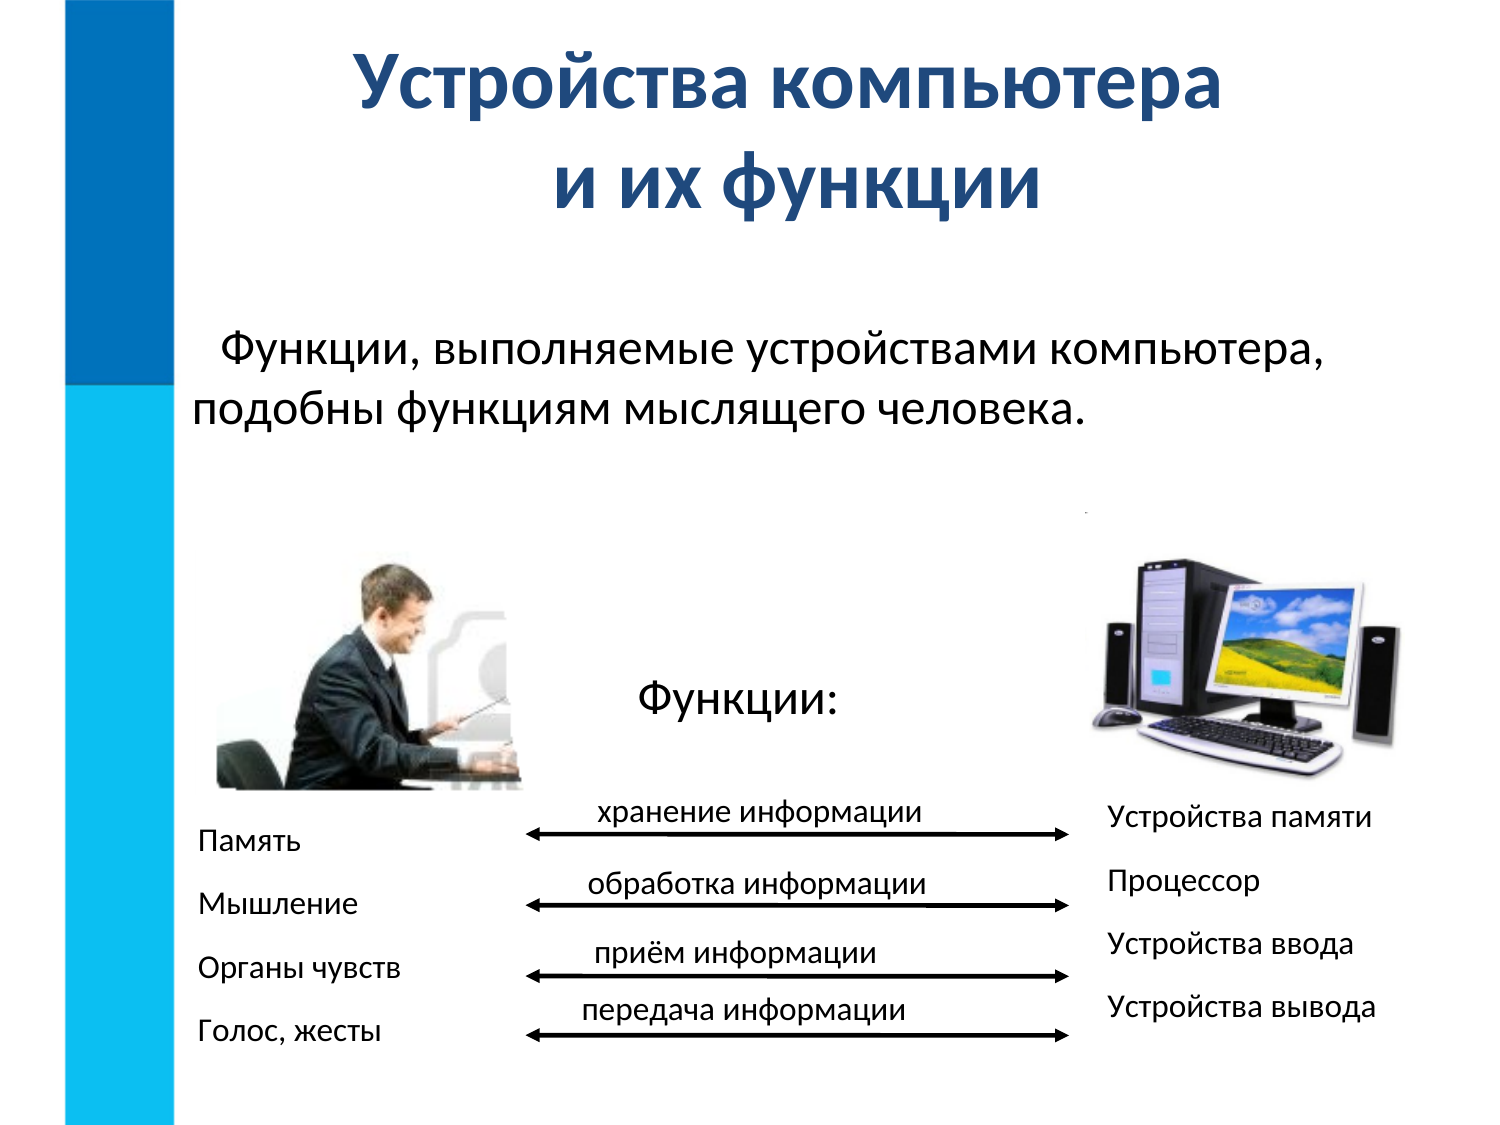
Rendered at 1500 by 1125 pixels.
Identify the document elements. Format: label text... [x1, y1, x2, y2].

text_box Функции, выполняемые устройствами компьютера, подобны функциям мыслящего человека. [177, 306, 1453, 443]
text_box Устройства компьютера и их функции [171, 30, 1425, 220]
text_box Функции: [572, 656, 916, 733]
text_box обработка информации [572, 854, 1058, 910]
text_box передача информации [566, 979, 1004, 1036]
text_box Устройства памяти Процессор Устройства ввода Устройства вывода [1092, 786, 1471, 1033]
text_box приём информации [579, 922, 1017, 979]
picture [0, 0, 1500, 1125]
text_box хранение информации [582, 781, 1020, 832]
text_box Память Мышление Органы чувств Голос, жесты [183, 810, 514, 1056]
